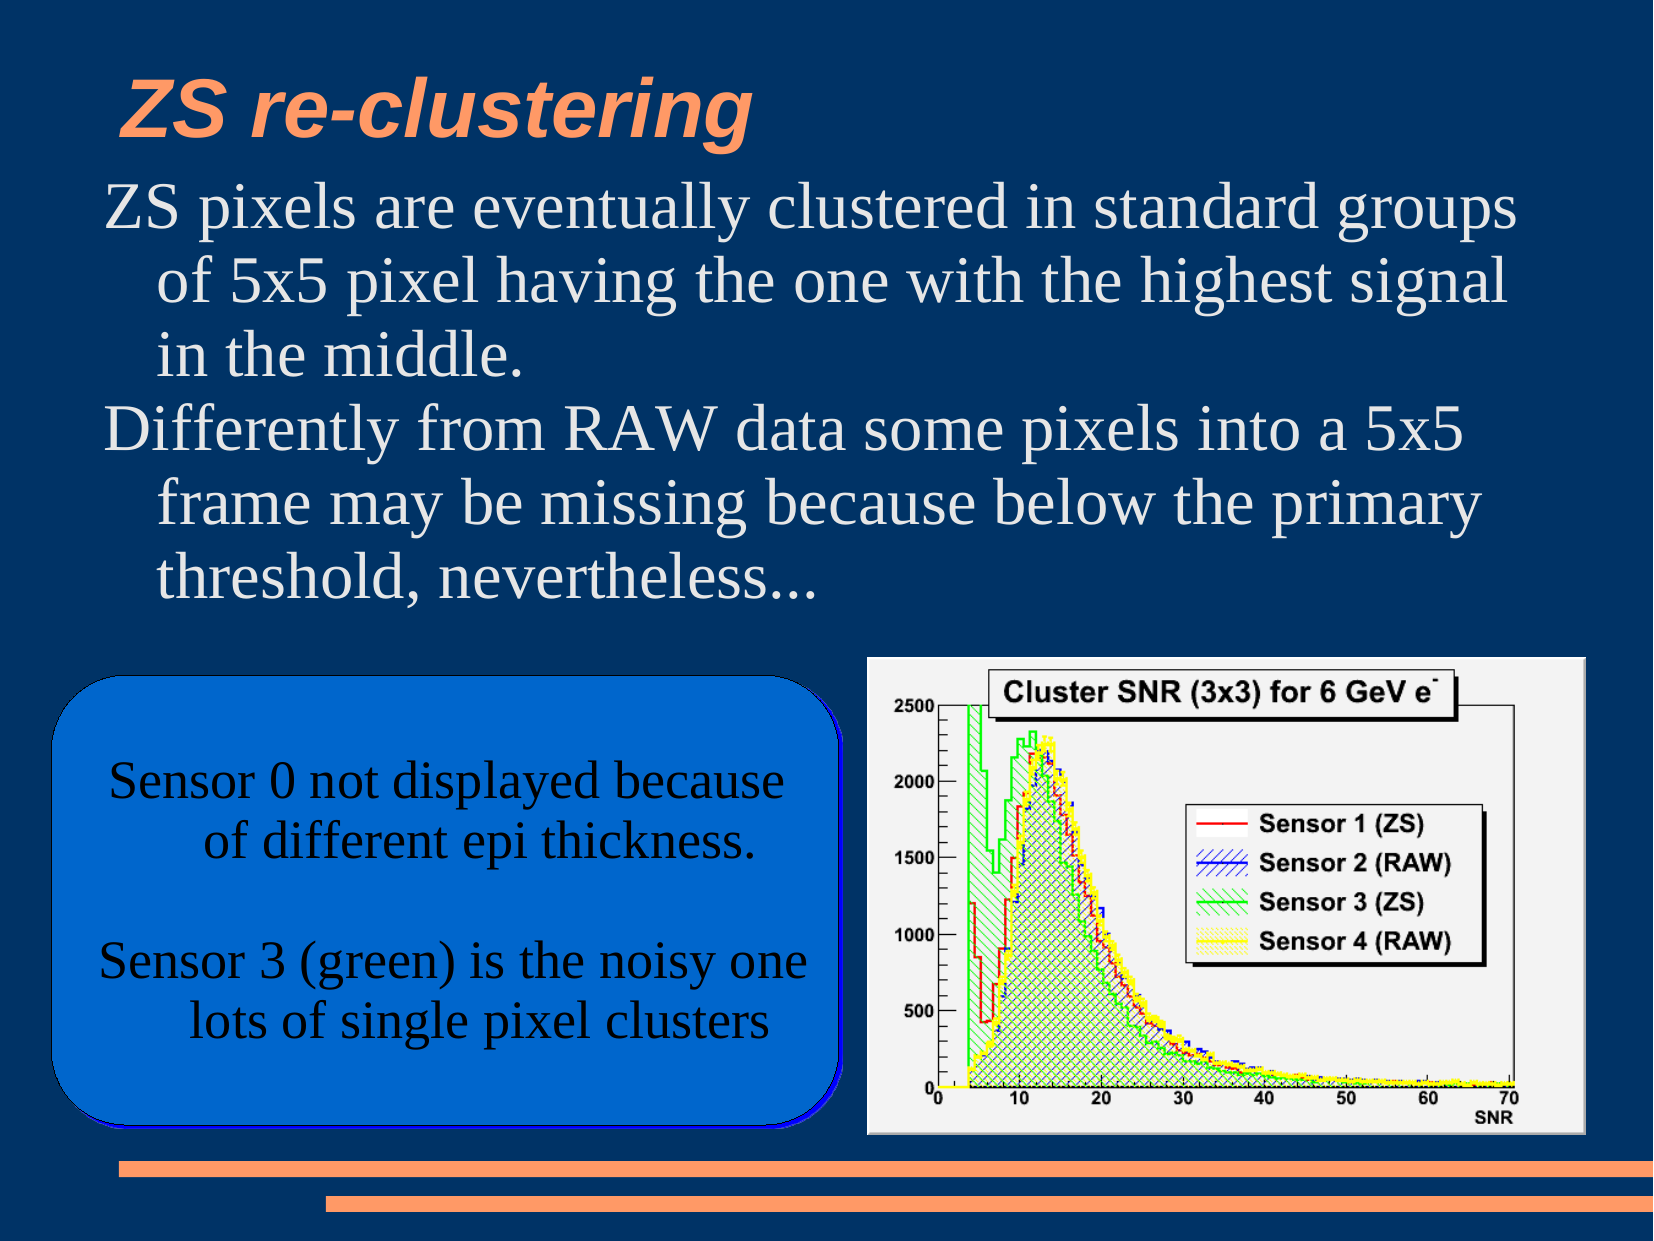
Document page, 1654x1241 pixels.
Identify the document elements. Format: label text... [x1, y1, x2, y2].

picture [867, 657, 1586, 1135]
text_box Sensor 0 not displayed because of different epi thickness. Sensor 3 (green) is the noisy one lots of single pixel clusters [51, 675, 839, 1126]
list ZS pixels are eventually clustered in standard groups of 5x5 pixel having the one with the highest signal in the middle. Differently from RAW data some pixels into a 5x5 frame may be missing because below the primary threshold, nevertheless... [86, 168, 1578, 634]
title ZS re-clustering [121, 4, 1534, 168]
